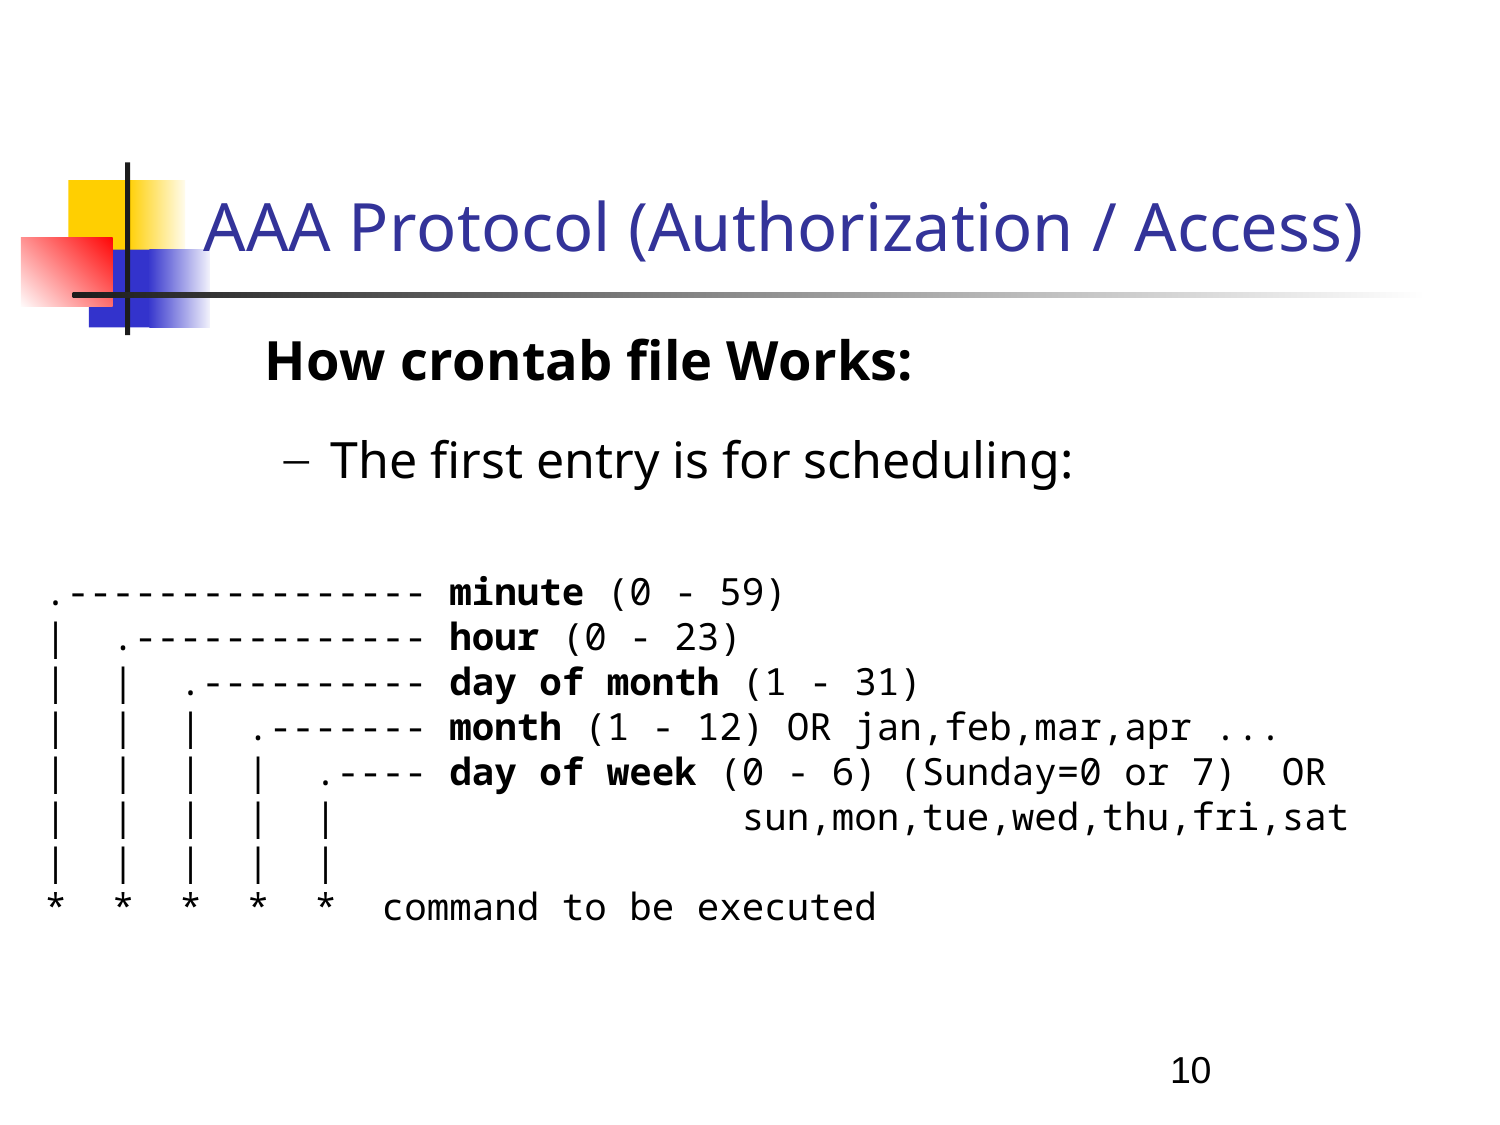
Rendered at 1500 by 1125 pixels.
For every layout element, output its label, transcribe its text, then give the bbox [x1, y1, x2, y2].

title AAA Protocol (Authorization / Access) [188, 35, 1468, 276]
list How crontab file Works: The first entry is for scheduling: [193, 331, 1469, 1007]
text_box .---------------- minute (0 - 59) | .------------- hour (0 - 23) | | .---------- day of month (1 - 31) | | | .------- month (1 - 12) OR jan,feb,mar,apr ... | | | | .---- day of week (0 - 6) (Sunday=0 or 7) OR | | | | | sun,mon,tue,wed,thu,fri,sat | | | | | * * * * * command to be executed [29, 561, 1447, 981]
